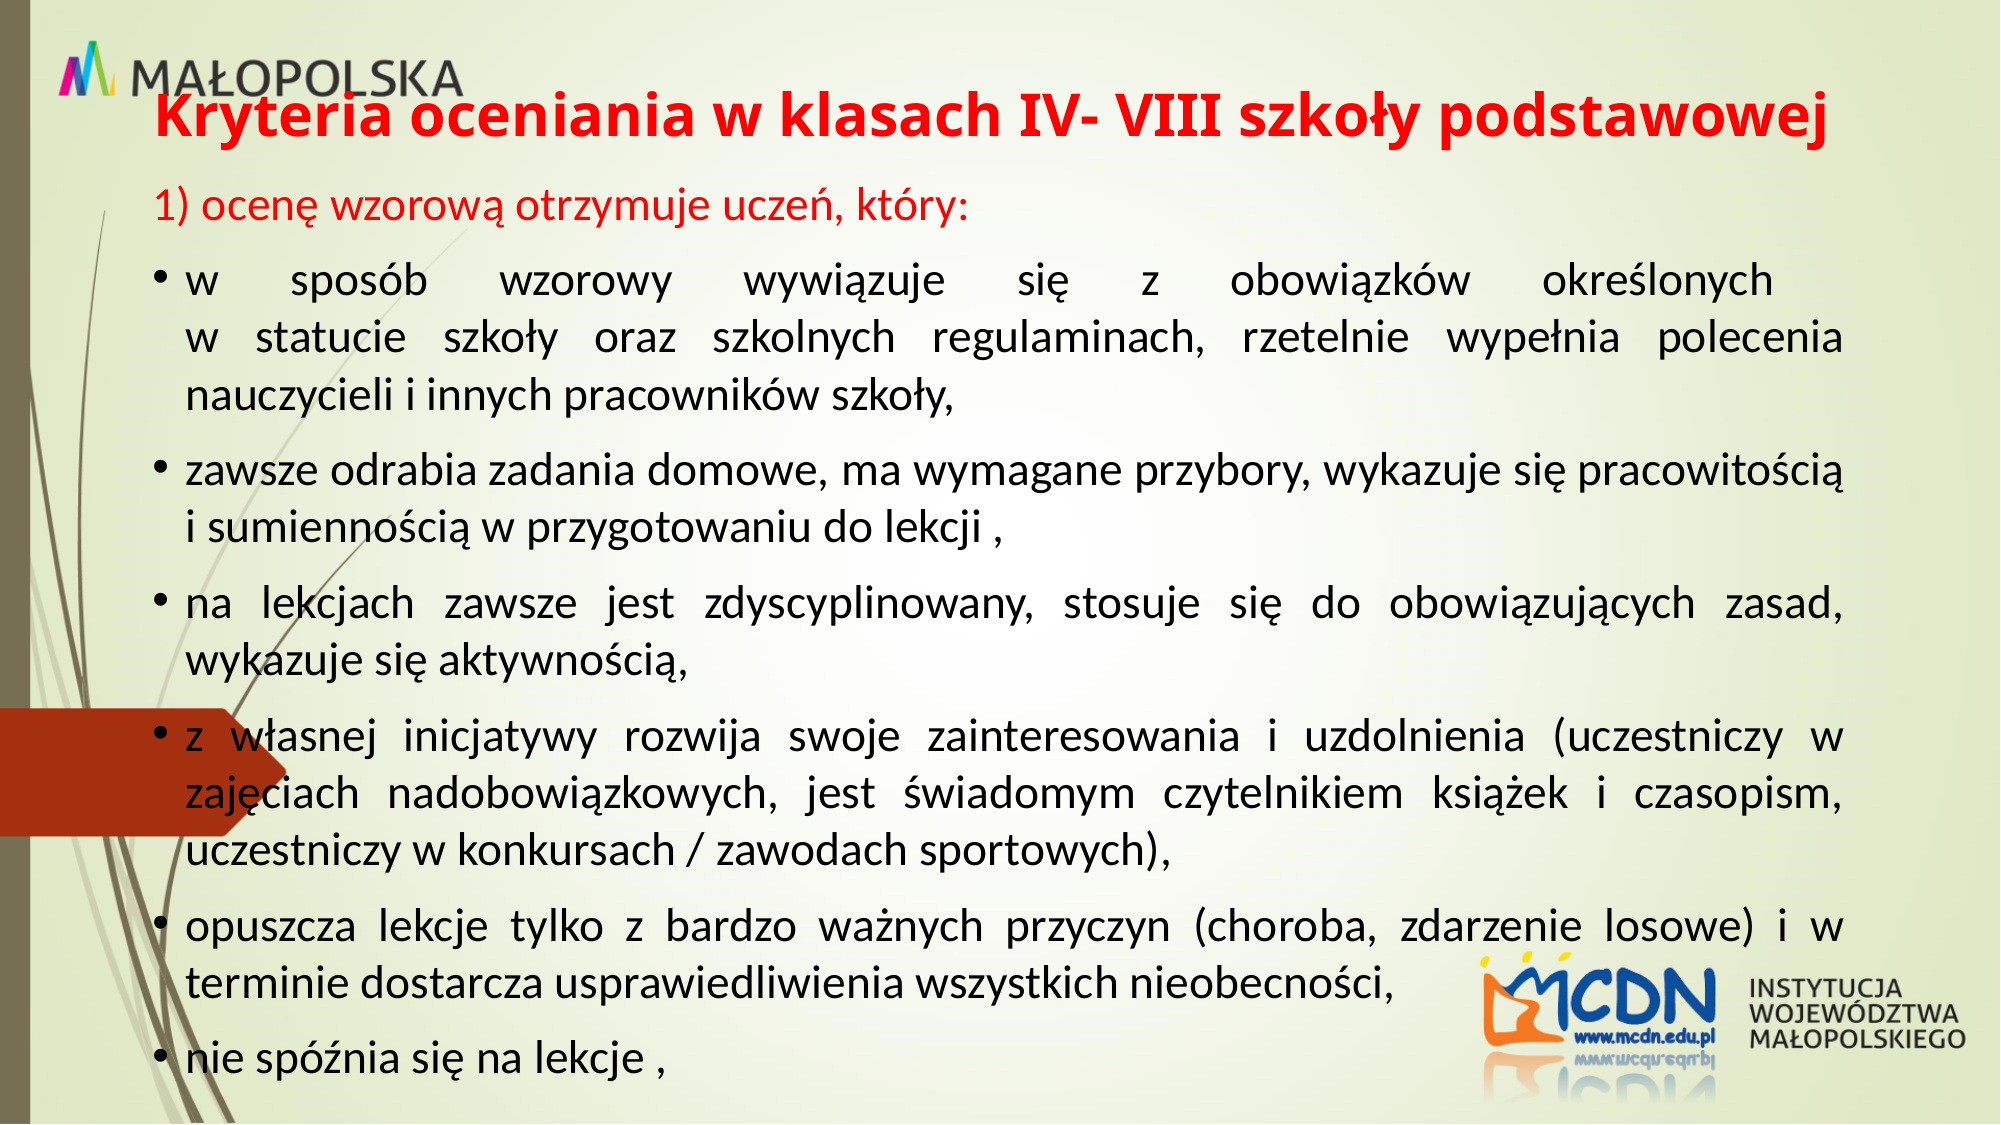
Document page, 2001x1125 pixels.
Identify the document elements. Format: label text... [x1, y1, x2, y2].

list 1) ocenę wzorową otrzymuje uczeń, który: w sposób wzorowy wywiązuje się z obowiązków określonych w statucie szkoły oraz szkolnych regulaminach, rzetelnie wypełnia polecenia nauczycieli i innych pracowników szkoły, zawsze odrabia zadania domowe, ma wymagane przybory, wykazuje się pracowitością i sumiennością w przygotowaniu do lekcji , na lekcjach zawsze jest zdyscyplinowany, stosuje się do obowiązujących zasad, wykazuje się aktywnością, z własnej inicjatywy rozwija swoje zainteresowania i uzdolnienia (uczestniczy w zajęciach nadobowiązkowych, jest świadomym czytelnikiem książek i czasopism, uczestniczy w konkursach / zawodach sportowych), opuszcza lekcje tylko z bardzo ważnych przyczyn (choroba, zdarzenie losowe) i w terminie dostarcza usprawiedliwienia wszystkich nieobecności, nie spóźnia się na lekcje , [137, 164, 1863, 1092]
picture [0, 0, 2001, 1125]
title Kryteria oceniania w klasach IV- VIII szkoły podstawowej [137, 59, 1863, 164]
